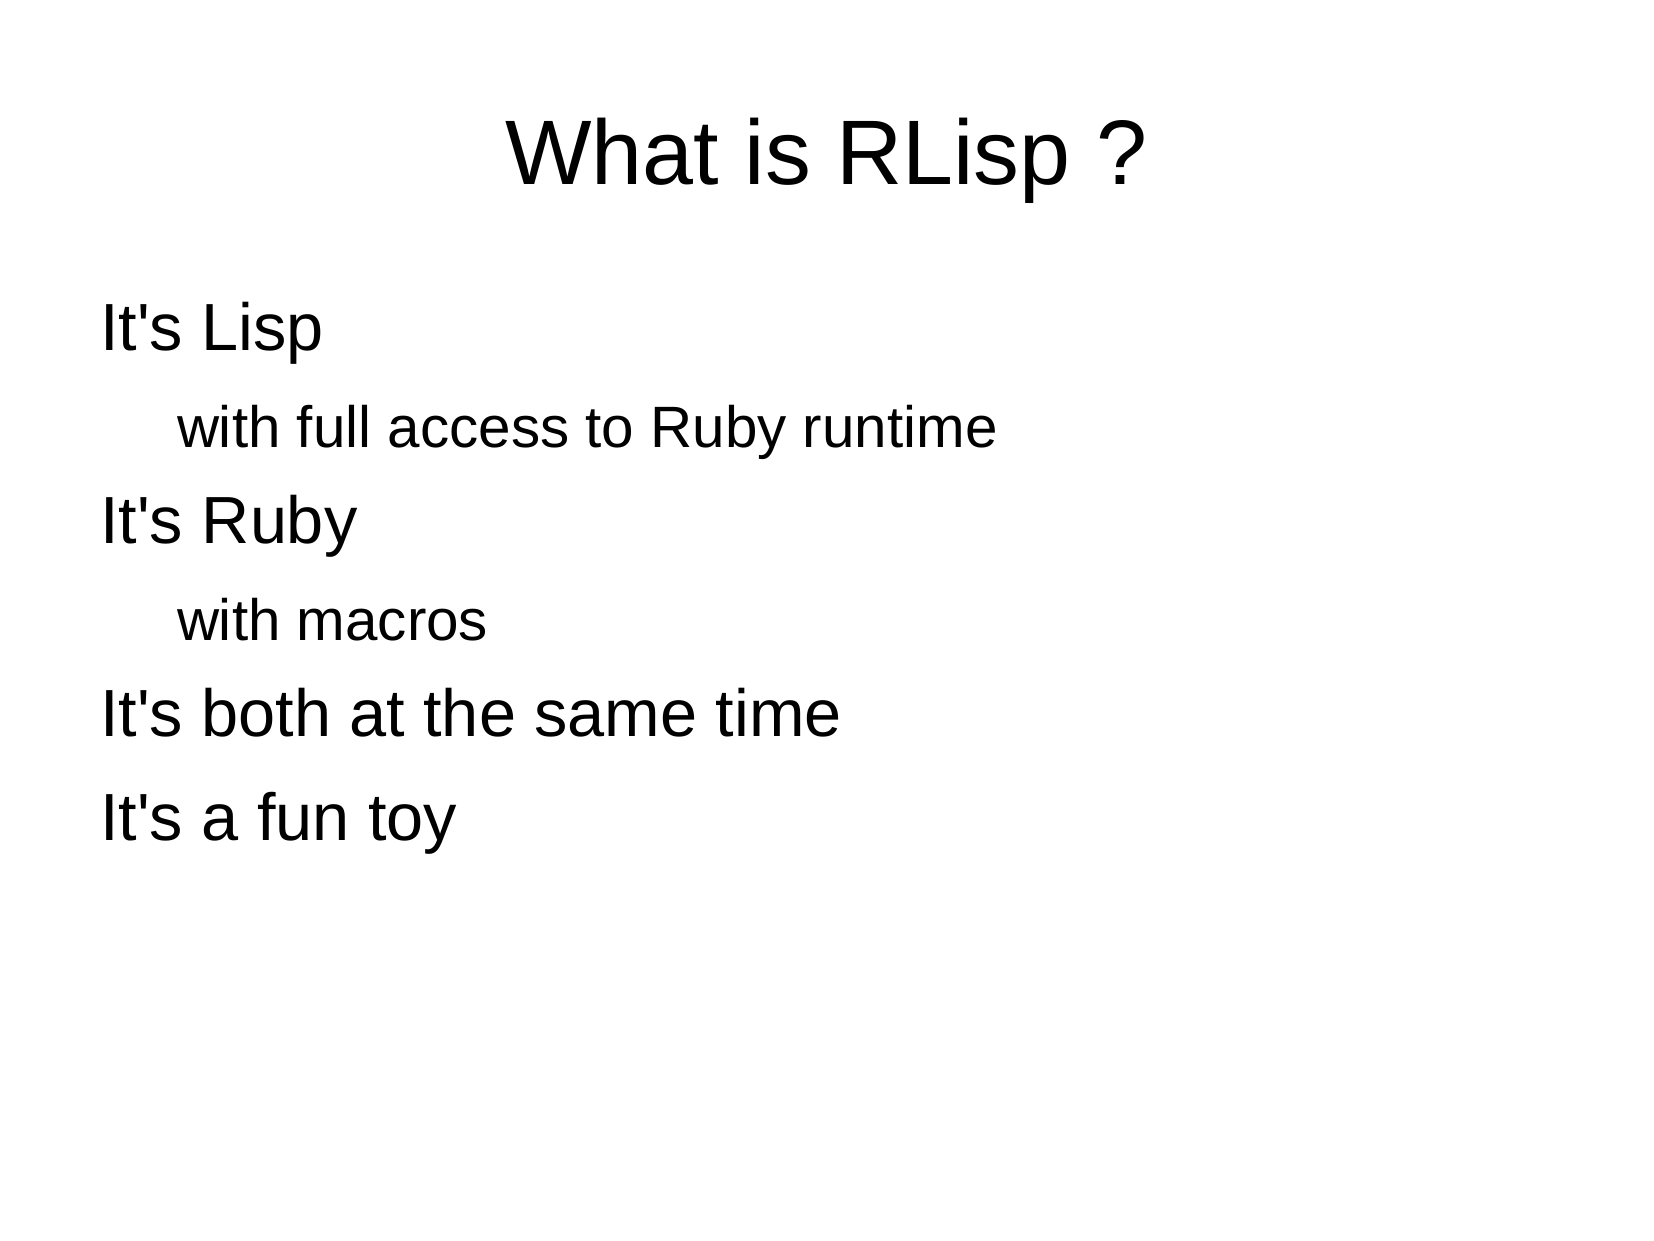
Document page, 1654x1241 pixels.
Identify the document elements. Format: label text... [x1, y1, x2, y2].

list It's Lisp with full access to Ruby runtime It's Ruby with macros It's both at the same time It's a fun toy [82, 290, 1571, 1094]
title What is RLisp ? [82, 56, 1571, 250]
